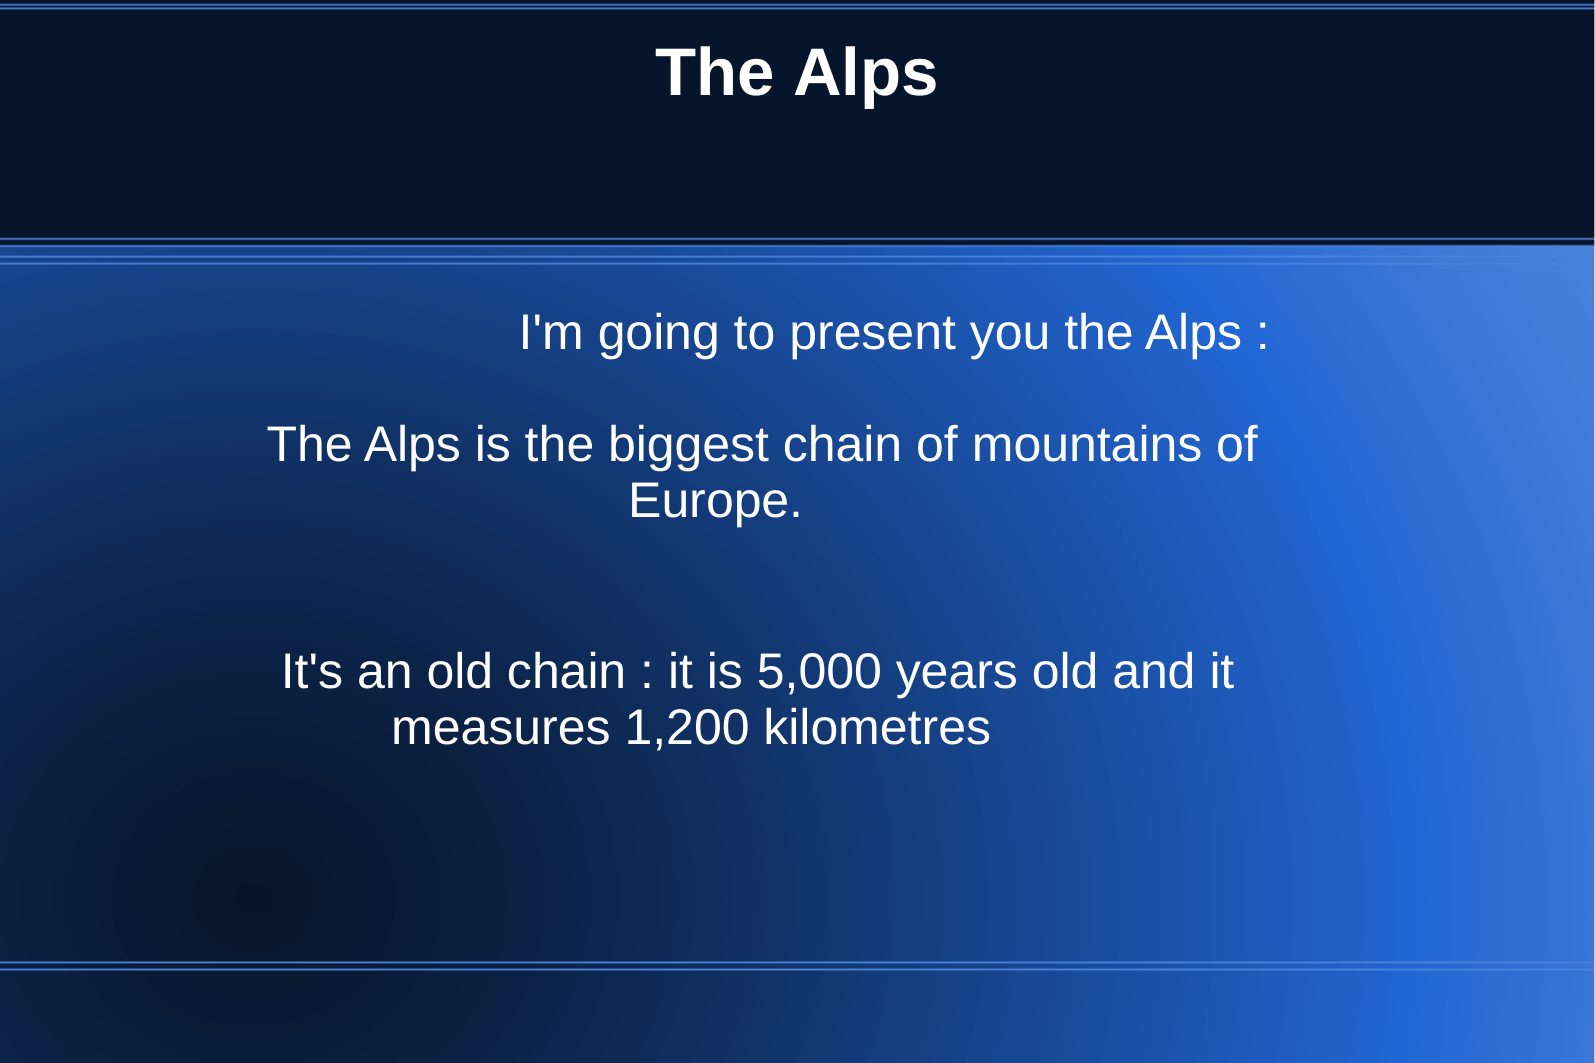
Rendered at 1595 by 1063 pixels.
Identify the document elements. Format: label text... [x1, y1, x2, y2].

text_box I'm going to present you the Alps : The Alps is the biggest chain of mountains of Europe. It's an old chain : it is 5,000 years old and it measures 1,200 kilometres [0, 129, 1595, 1063]
title The Alps [0, 0, 1595, 129]
